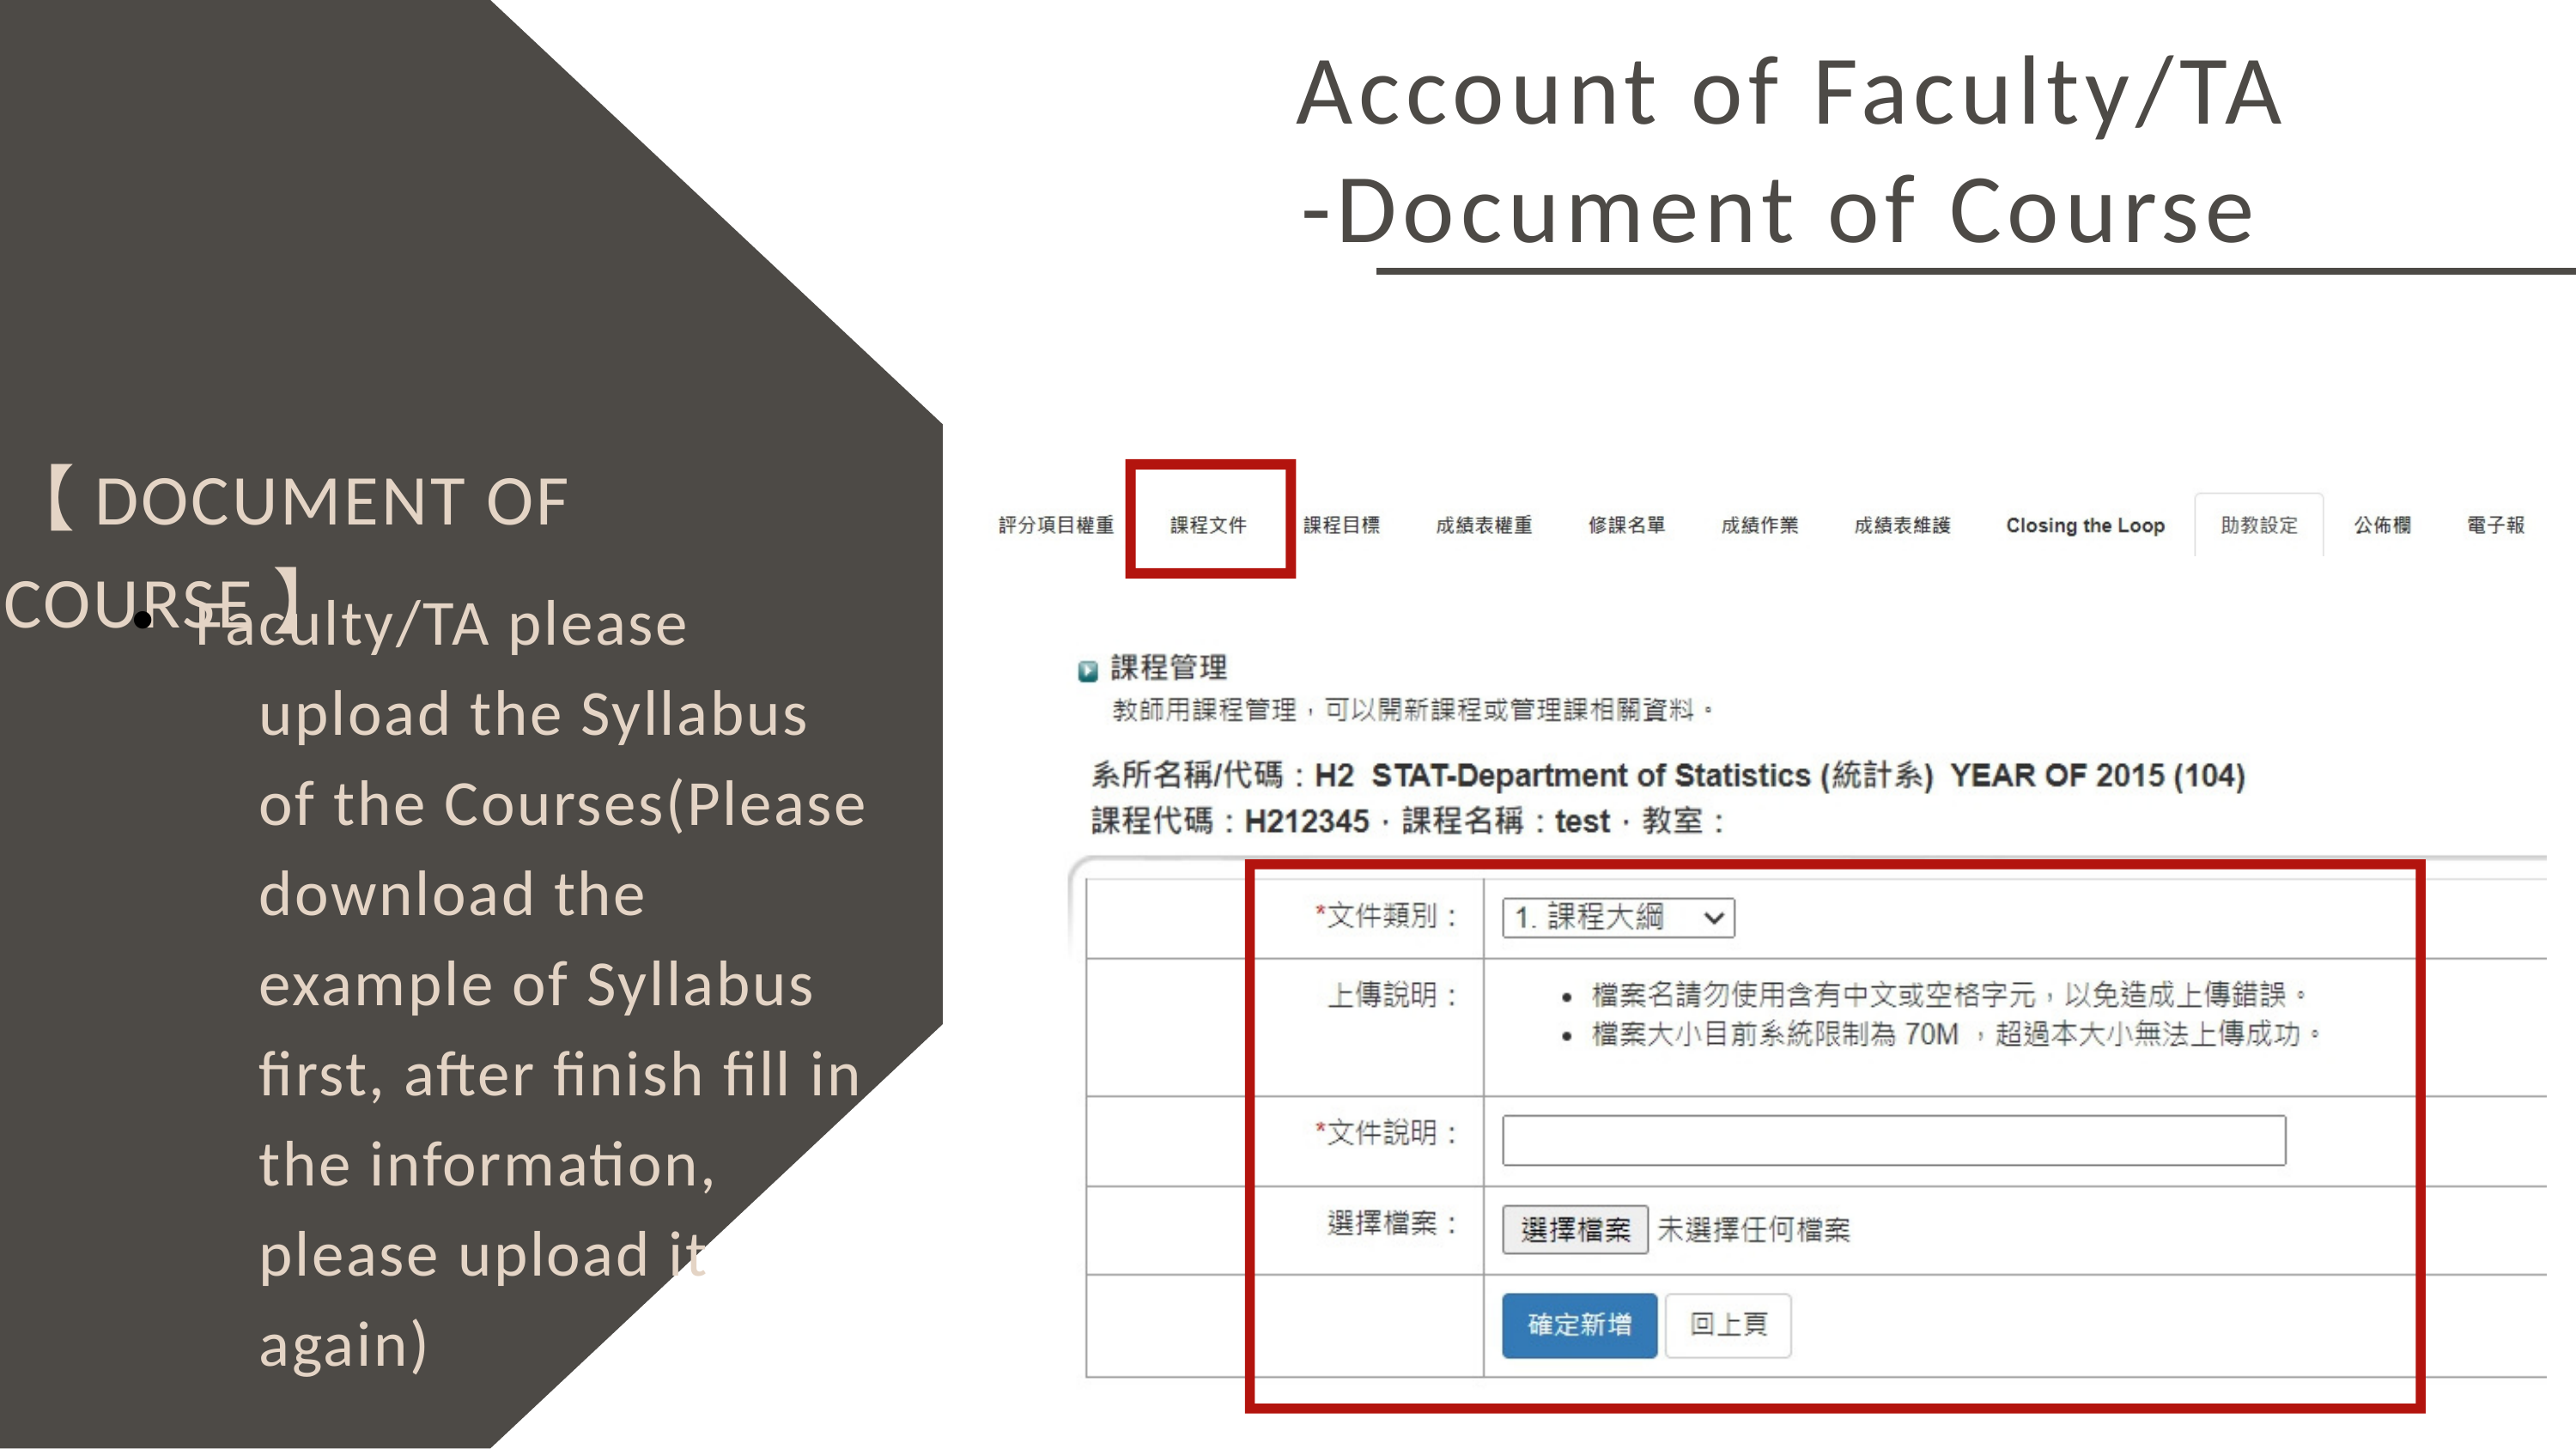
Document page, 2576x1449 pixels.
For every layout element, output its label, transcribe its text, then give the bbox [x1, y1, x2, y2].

text_box [1244, 859, 2426, 1414]
picture [1063, 612, 2547, 1414]
text_box [1376, 268, 2576, 275]
text_box Account of Faculty/TA -Document of Course [1296, 26, 2547, 272]
picture [1136, 488, 1285, 556]
picture [978, 488, 1125, 556]
text_box [1125, 458, 1297, 579]
text_box Faculty/TA please upload the Syllabus of the Courses(Please download the example of Syllabus first, after finish fill in the information, please upload it again) [3, 567, 880, 1195]
picture [1297, 488, 2547, 556]
picture [1255, 870, 2415, 1404]
text_box [696, 1250, 702, 1256]
text_box 【DOCUMENT OF COURSE】 [3, 435, 906, 541]
text_box [0, 0, 943, 1449]
